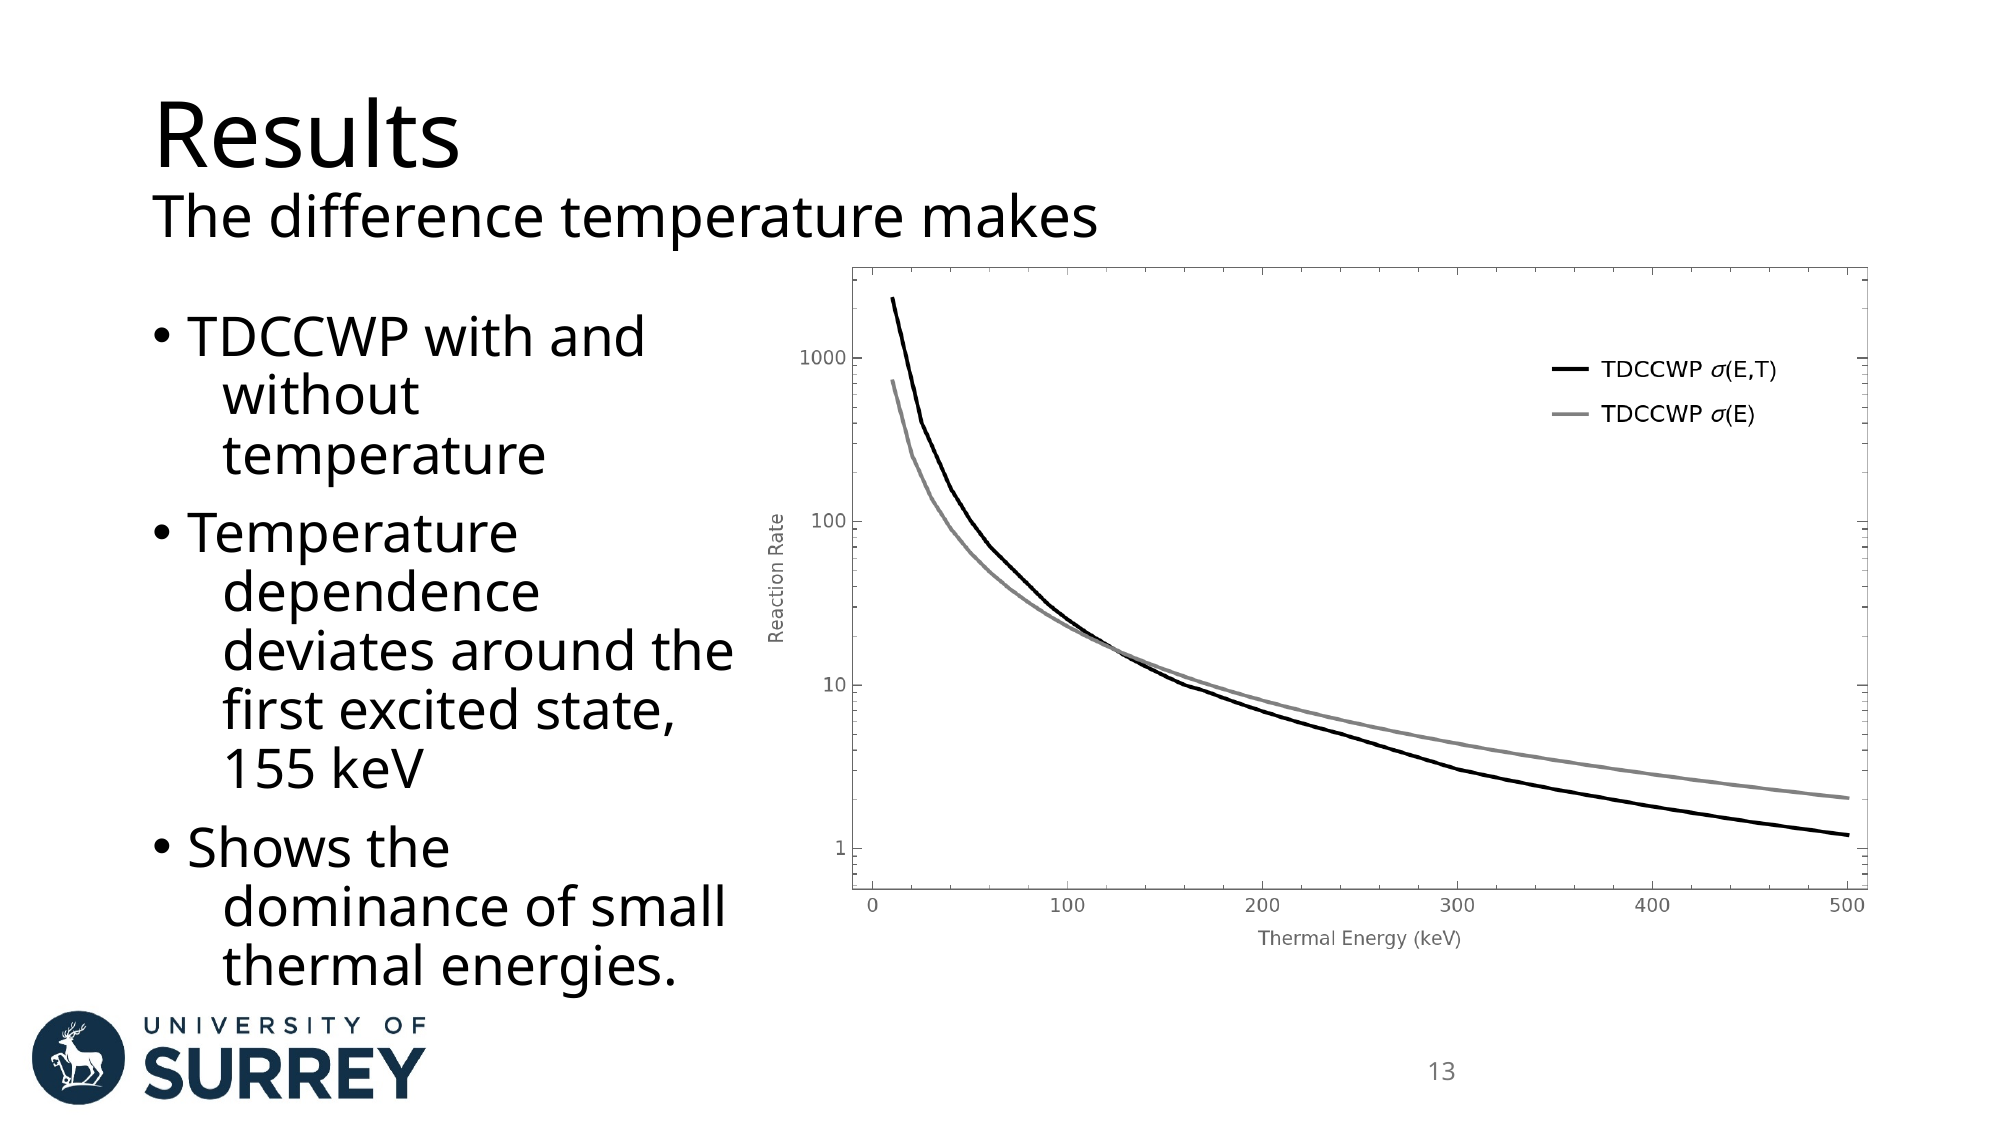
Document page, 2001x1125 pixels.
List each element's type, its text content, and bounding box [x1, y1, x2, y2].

list TDCCWP with and without temperature Temperature dependence deviates around the first excited state, 155 keV Shows the dominance of small thermal energies. [137, 301, 768, 1012]
title Results The difference temperature makes [137, 71, 1838, 267]
text_box [1412, 1042, 1863, 1103]
picture [765, 266, 1875, 951]
picture [0, 993, 461, 1125]
